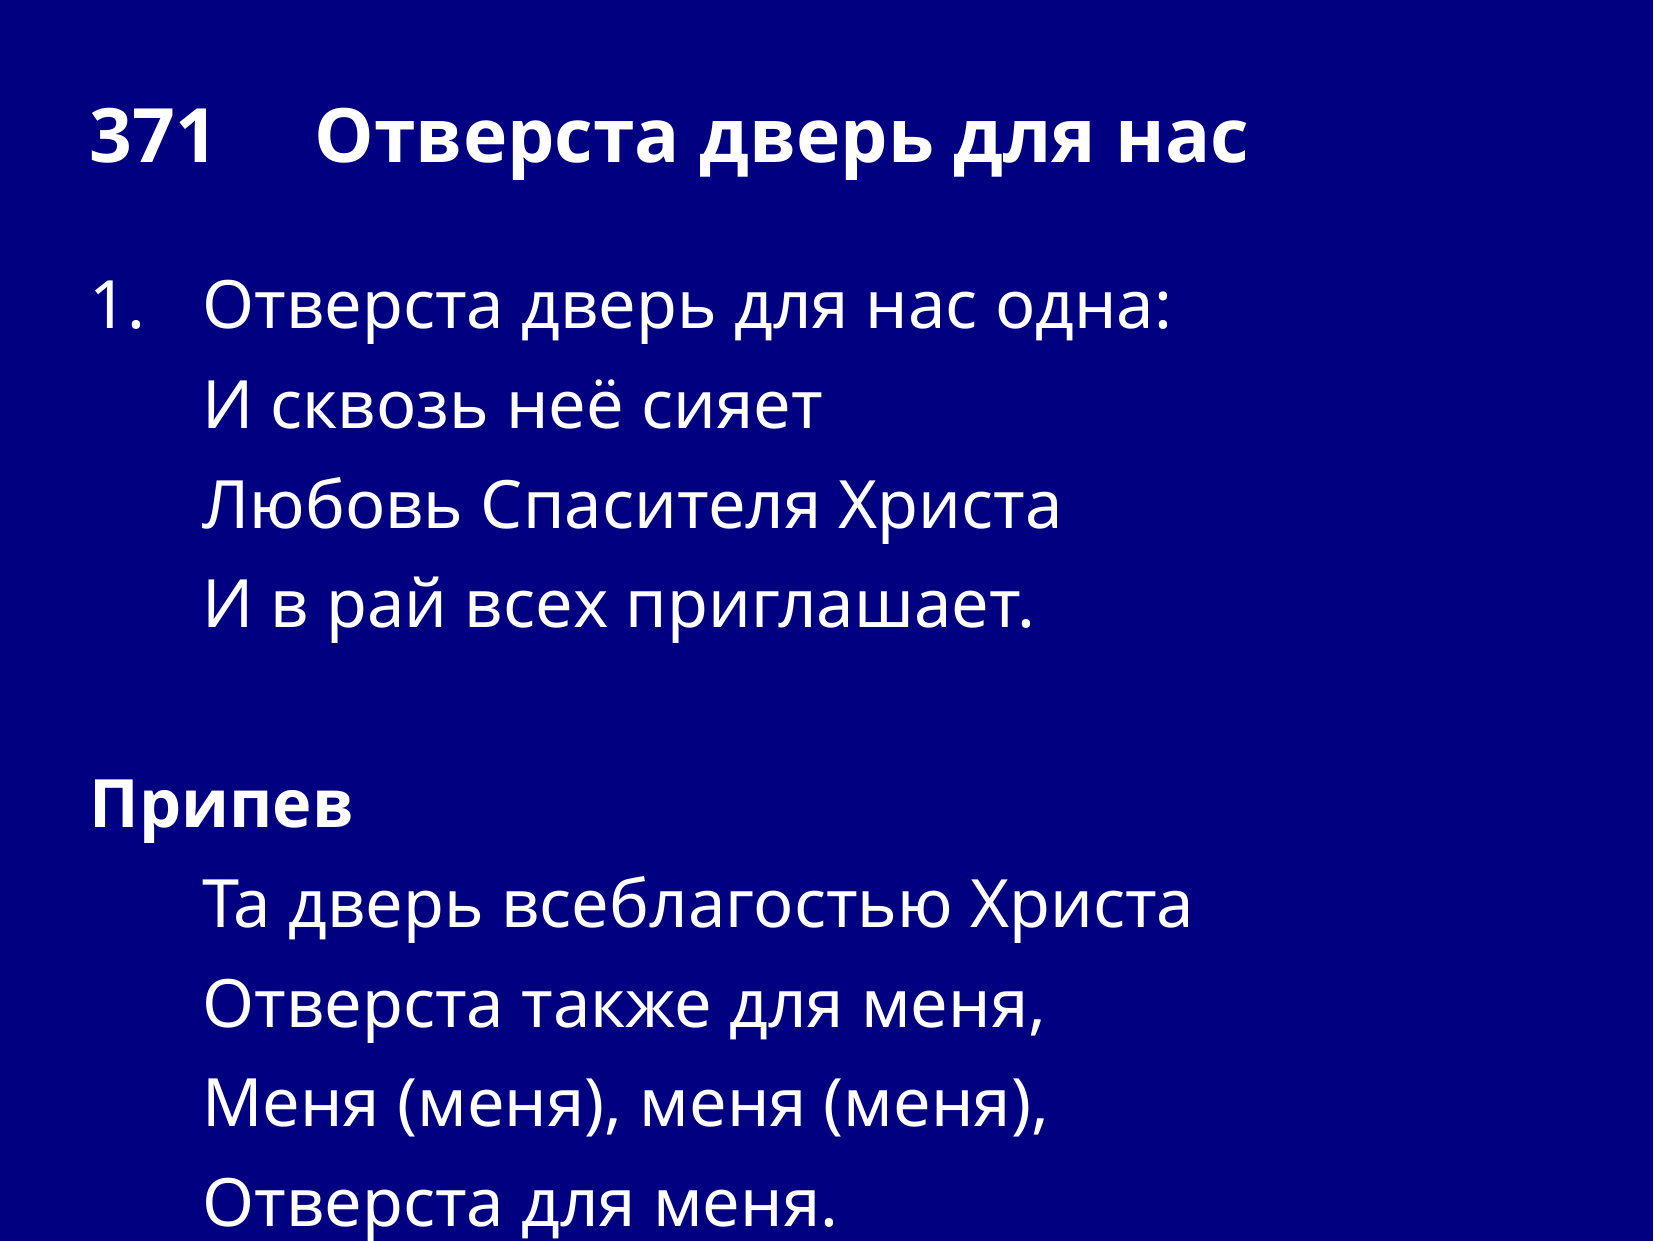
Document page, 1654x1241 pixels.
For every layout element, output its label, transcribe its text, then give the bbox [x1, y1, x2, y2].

text_box 1. Отверста дверь для нас одна: И сквозь неё сияет Любовь Спасителя Христа И в рай всех приглашает. Припев Та дверь всеблагостью Христа Отверста также для меня, Меня (меня), меня (меня), Отверста для меня. [75, 188, 1576, 1163]
text_box 371 Отверста дверь для нас [75, 75, 1576, 188]
